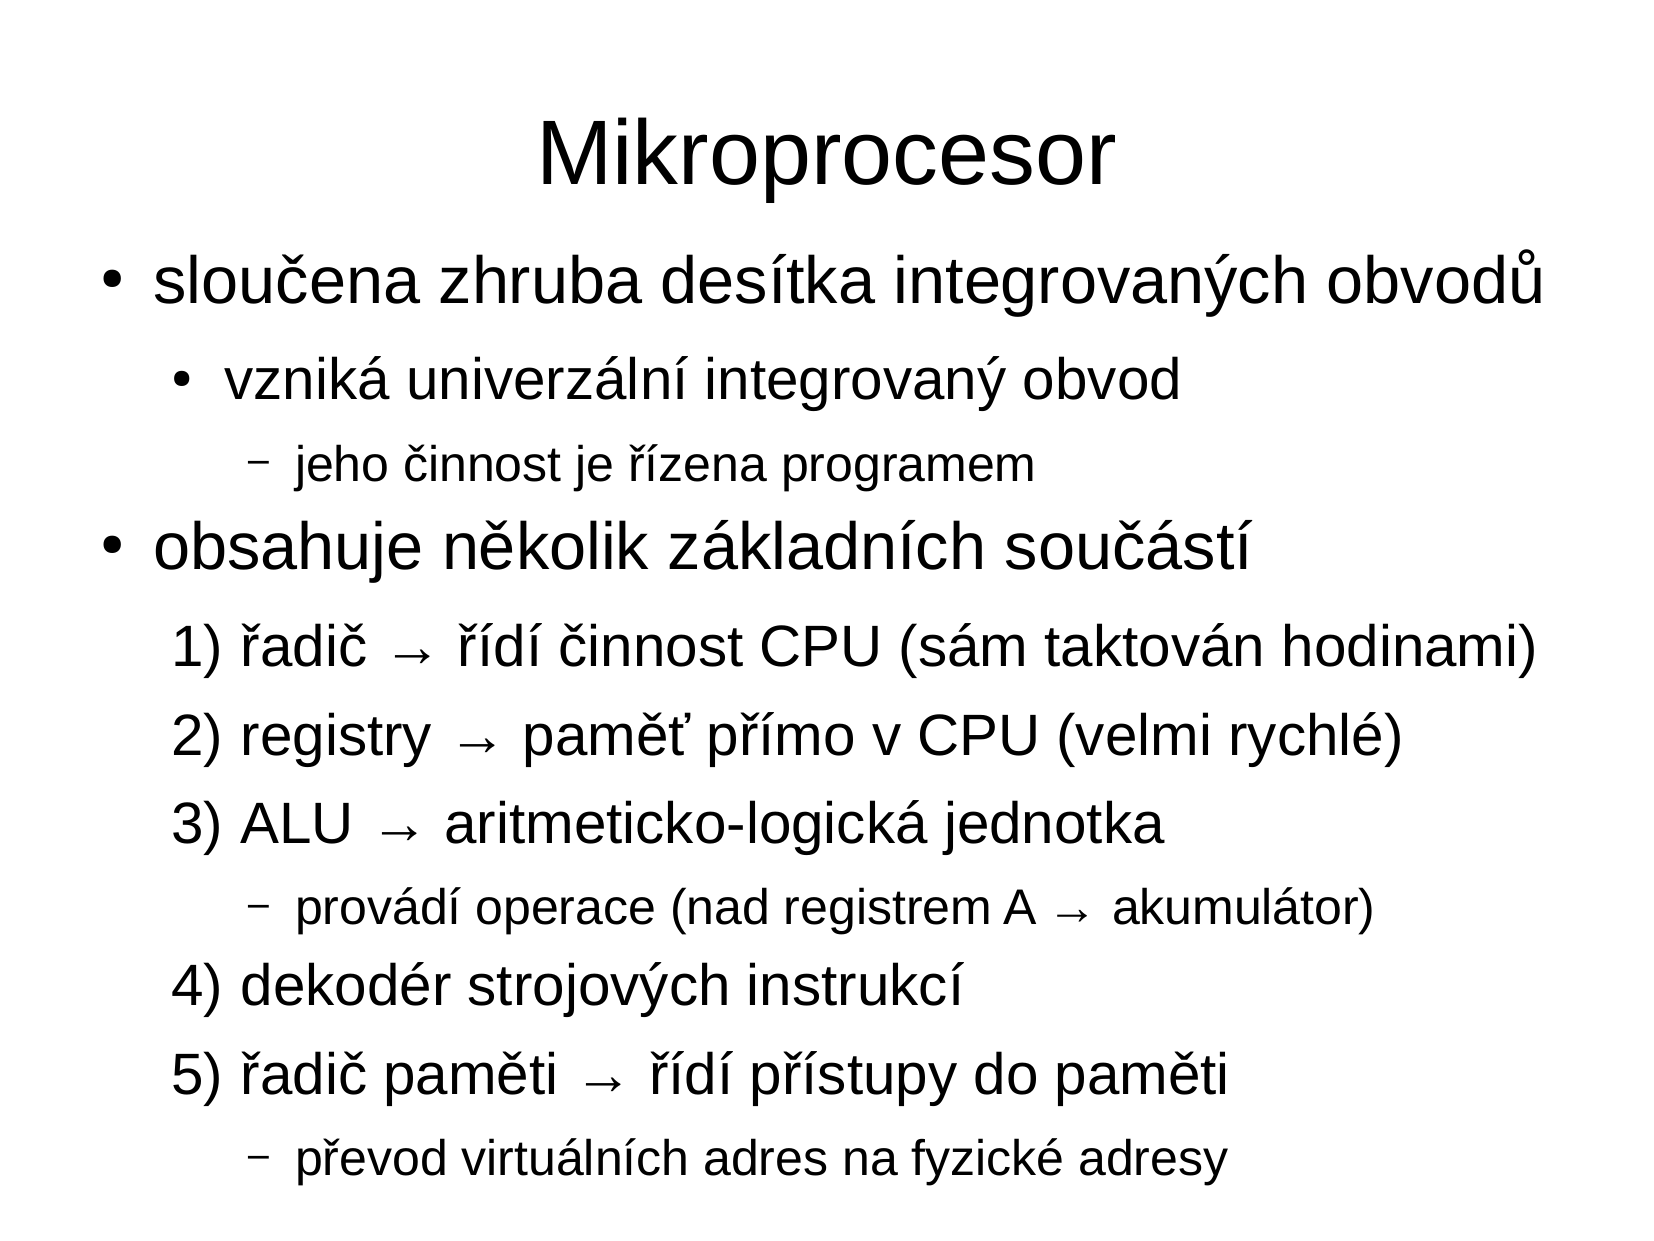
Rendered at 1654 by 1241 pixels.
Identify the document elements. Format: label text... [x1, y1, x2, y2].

title Mikroprocesor [82, 56, 1571, 242]
list sloučena zhruba desítka integrovaných obvodů vzniká univerzální integrovaný obvod jeho činnost je řízena programem obsahuje několik základních součástí řadič → řídí činnost CPU (sám taktován hodinami) registry → paměť přímo v CPU (velmi rychlé) ALU → aritmeticko-logická jednotka provádí operace (nad registrem A → akumulátor) dekodér strojových instrukcí řadič paměti → řídí přístupy do paměti převod virtuálních adres na fyzické adresy [82, 242, 1571, 1187]
